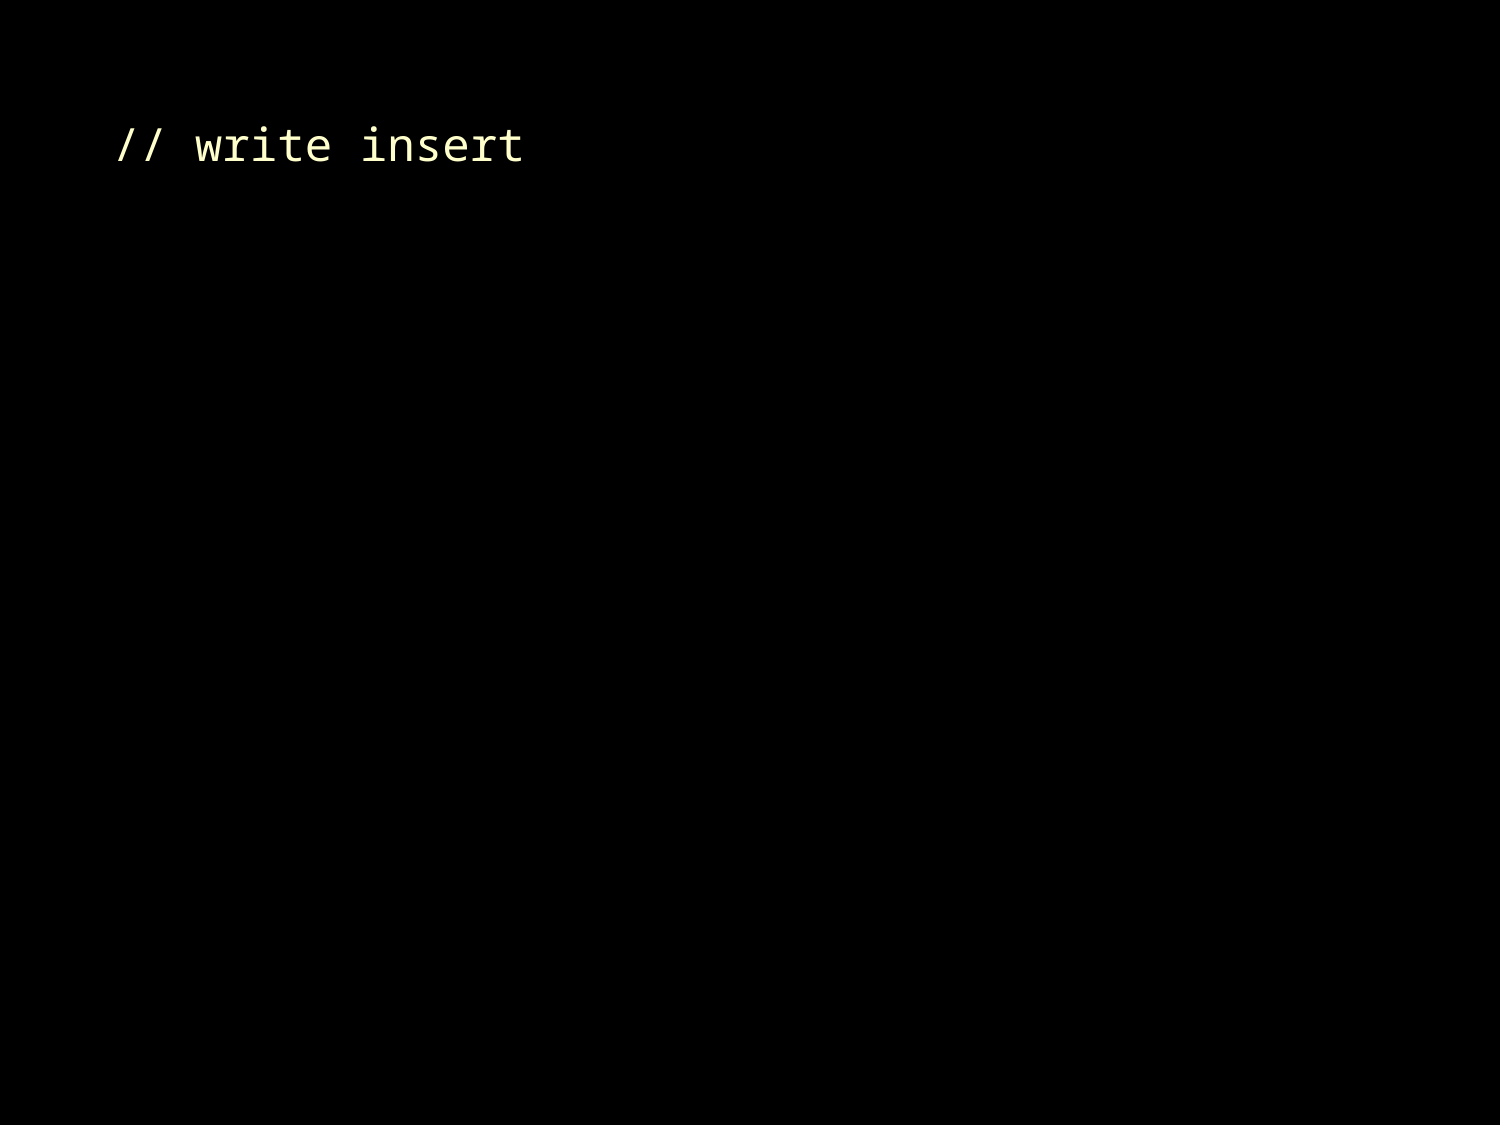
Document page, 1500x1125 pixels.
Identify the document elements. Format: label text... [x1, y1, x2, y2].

list // write insert [112, 112, 1426, 1011]
